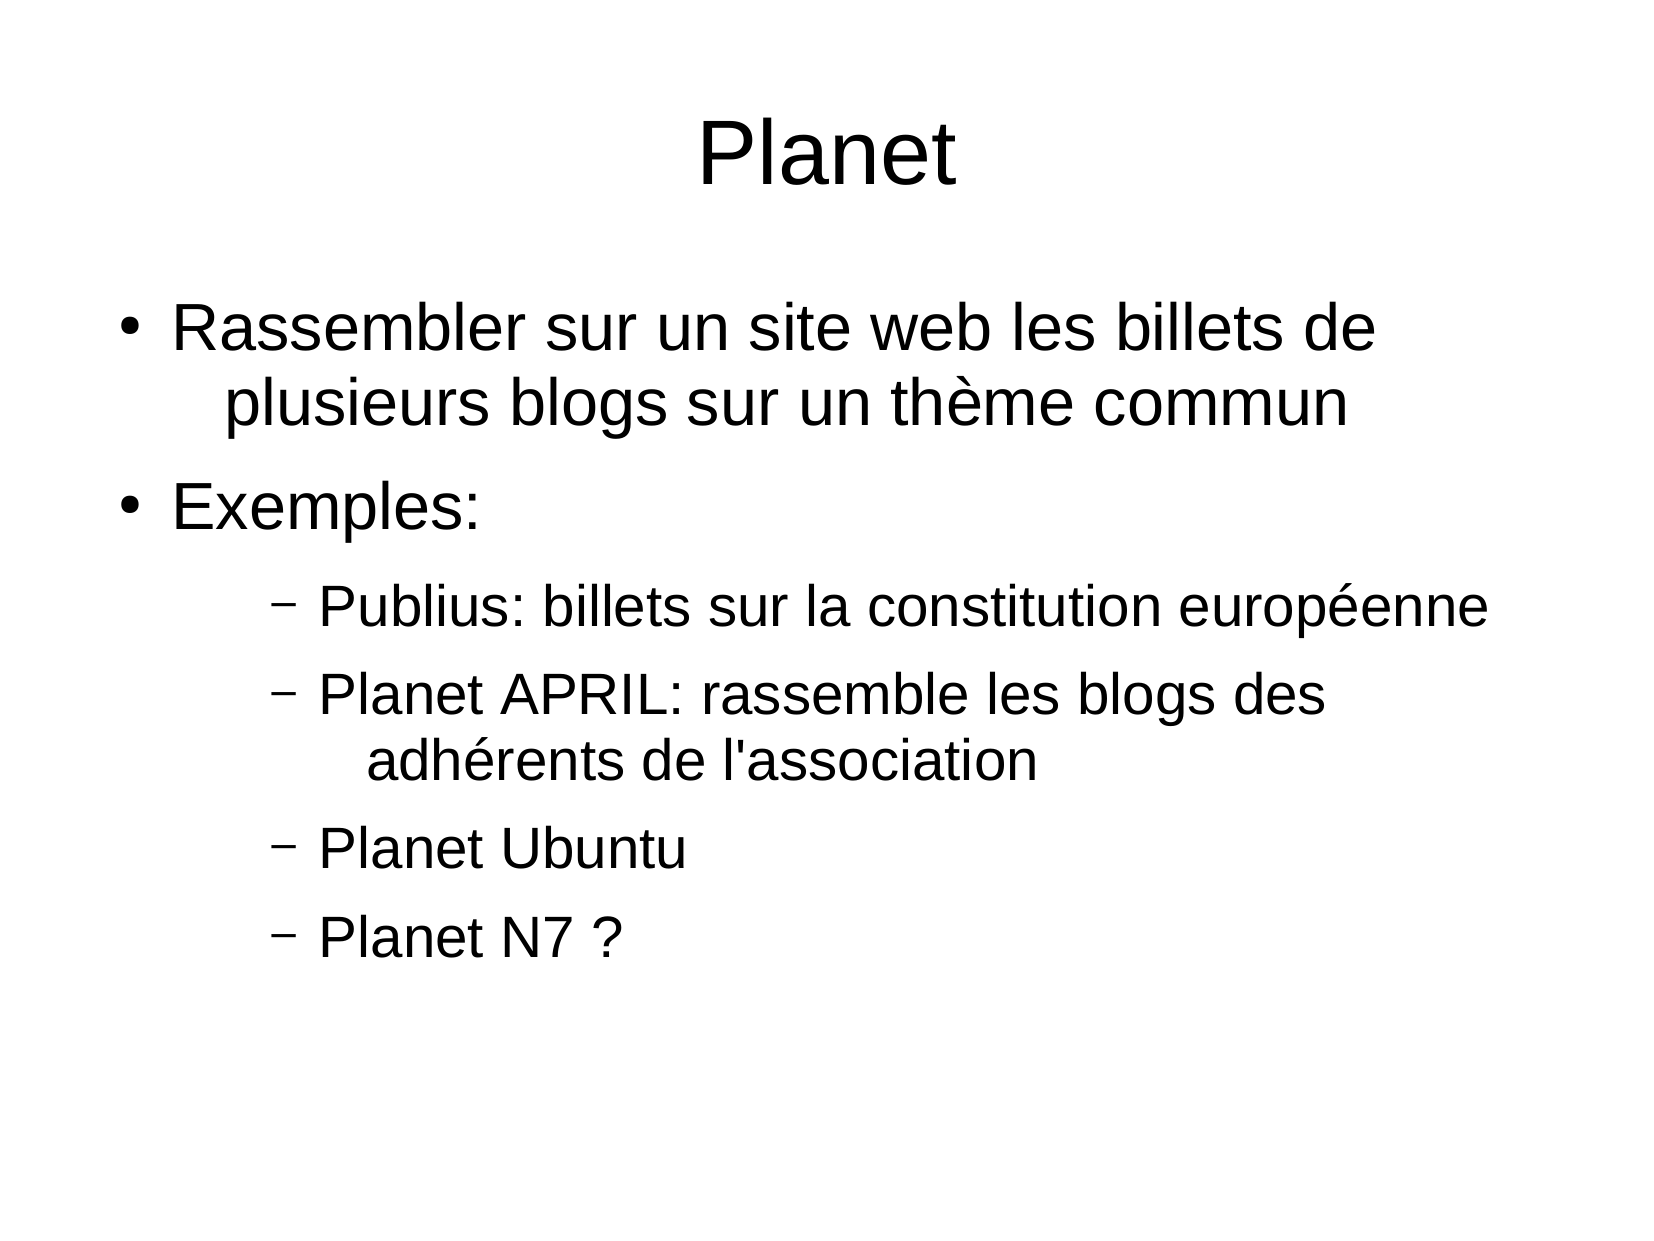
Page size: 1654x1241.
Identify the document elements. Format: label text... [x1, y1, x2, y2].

title Planet [82, 49, 1571, 257]
list Rassembler sur un site web les billets de plusieurs blogs sur un thème commun Exemples: Publius: billets sur la constitution européenne Planet APRIL: rassemble les blogs des adhérents de l'association Planet Ubuntu Planet N7 ? [82, 290, 1571, 1109]
